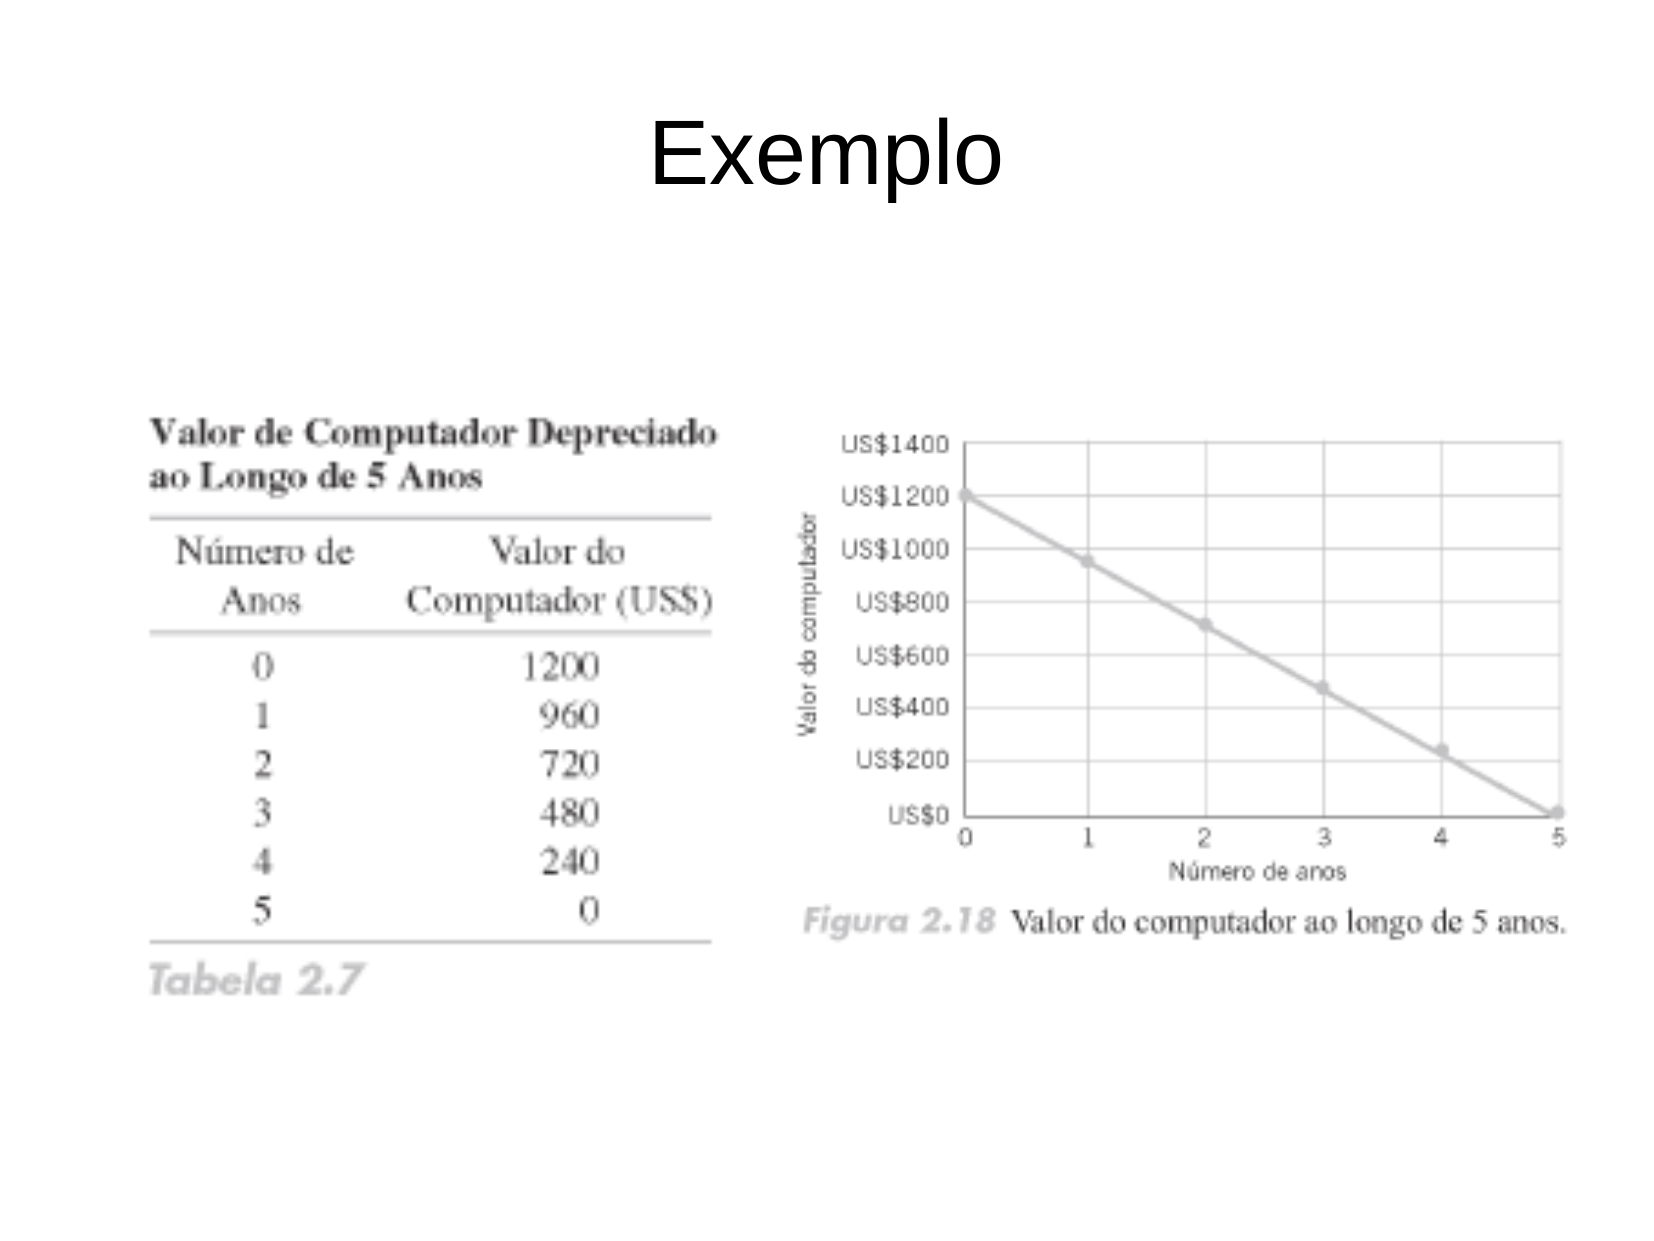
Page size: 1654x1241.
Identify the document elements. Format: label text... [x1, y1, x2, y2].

title Exemplo [82, 49, 1571, 257]
picture [100, 383, 1609, 1040]
